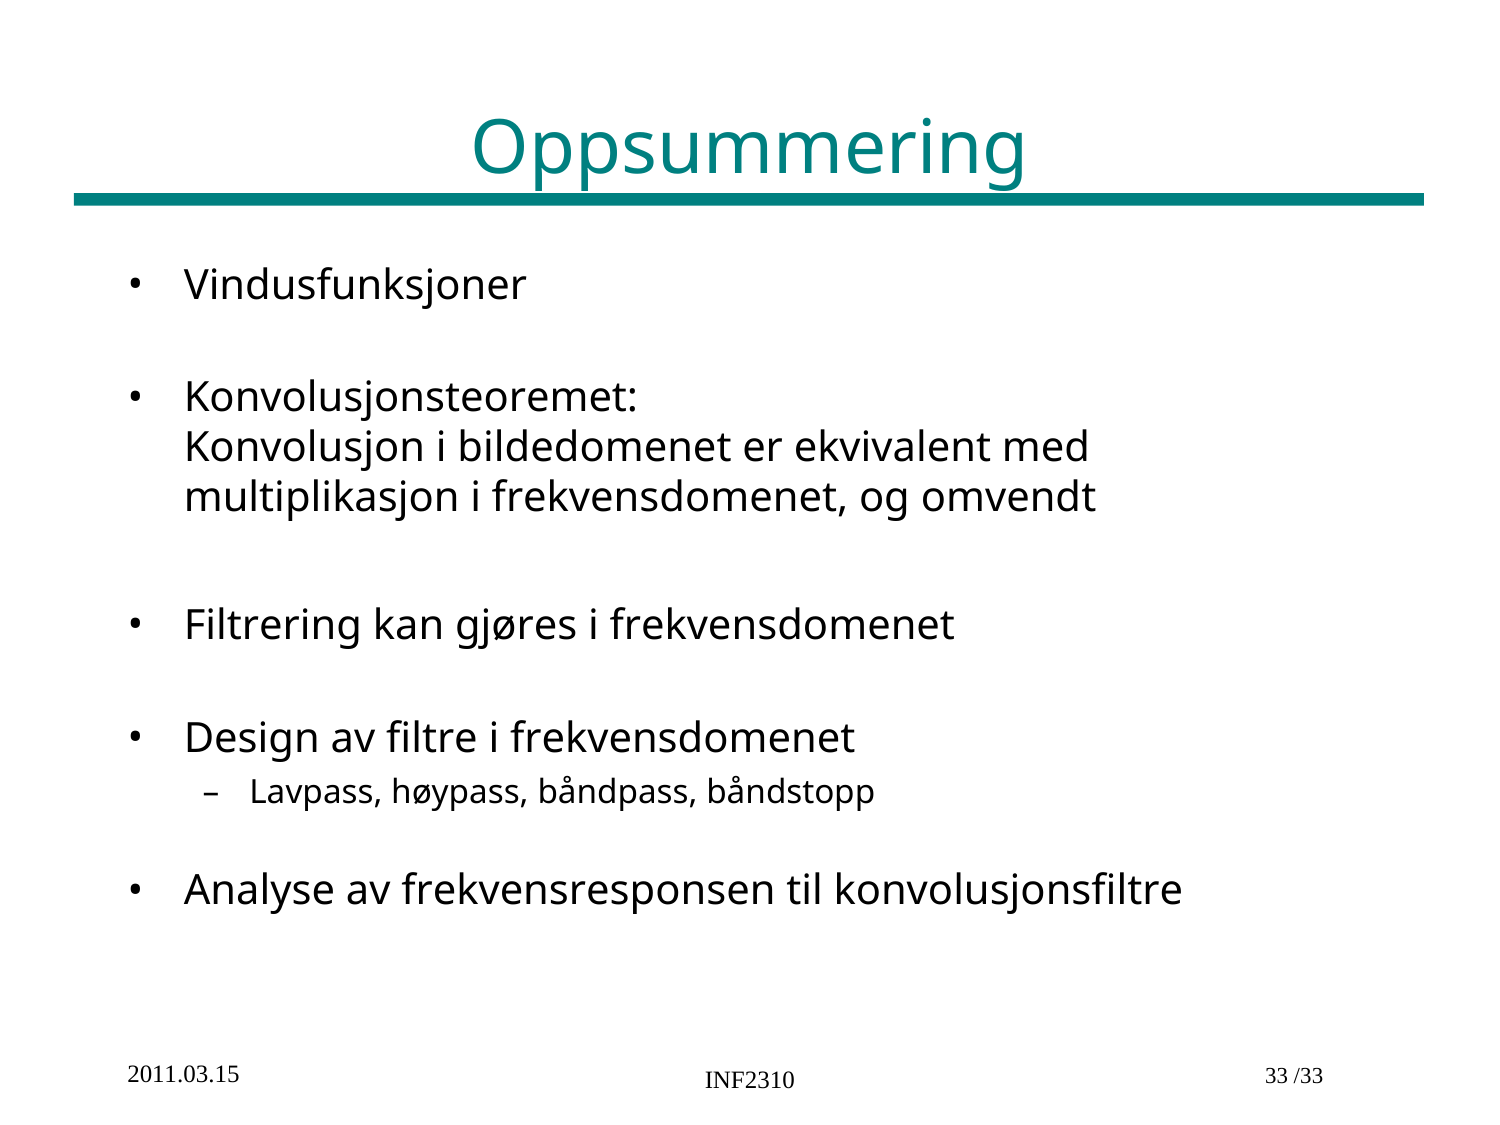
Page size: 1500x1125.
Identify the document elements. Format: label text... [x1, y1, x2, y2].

list Vindusfunksjoner Konvolusjonsteoremet: Konvolusjon i bildedomenet er ekvivalent med multiplikasjon i frekvensdomenet, og omvendt Filtrering kan gjøres i frekvensdomenet Design av filtre i frekvensdomenet Lavpass, høypass, båndpass, båndstopp Analyse av frekvensresponsen til konvolusjonsfiltre [112, 249, 1388, 976]
title Oppsummering [112, 62, 1388, 226]
